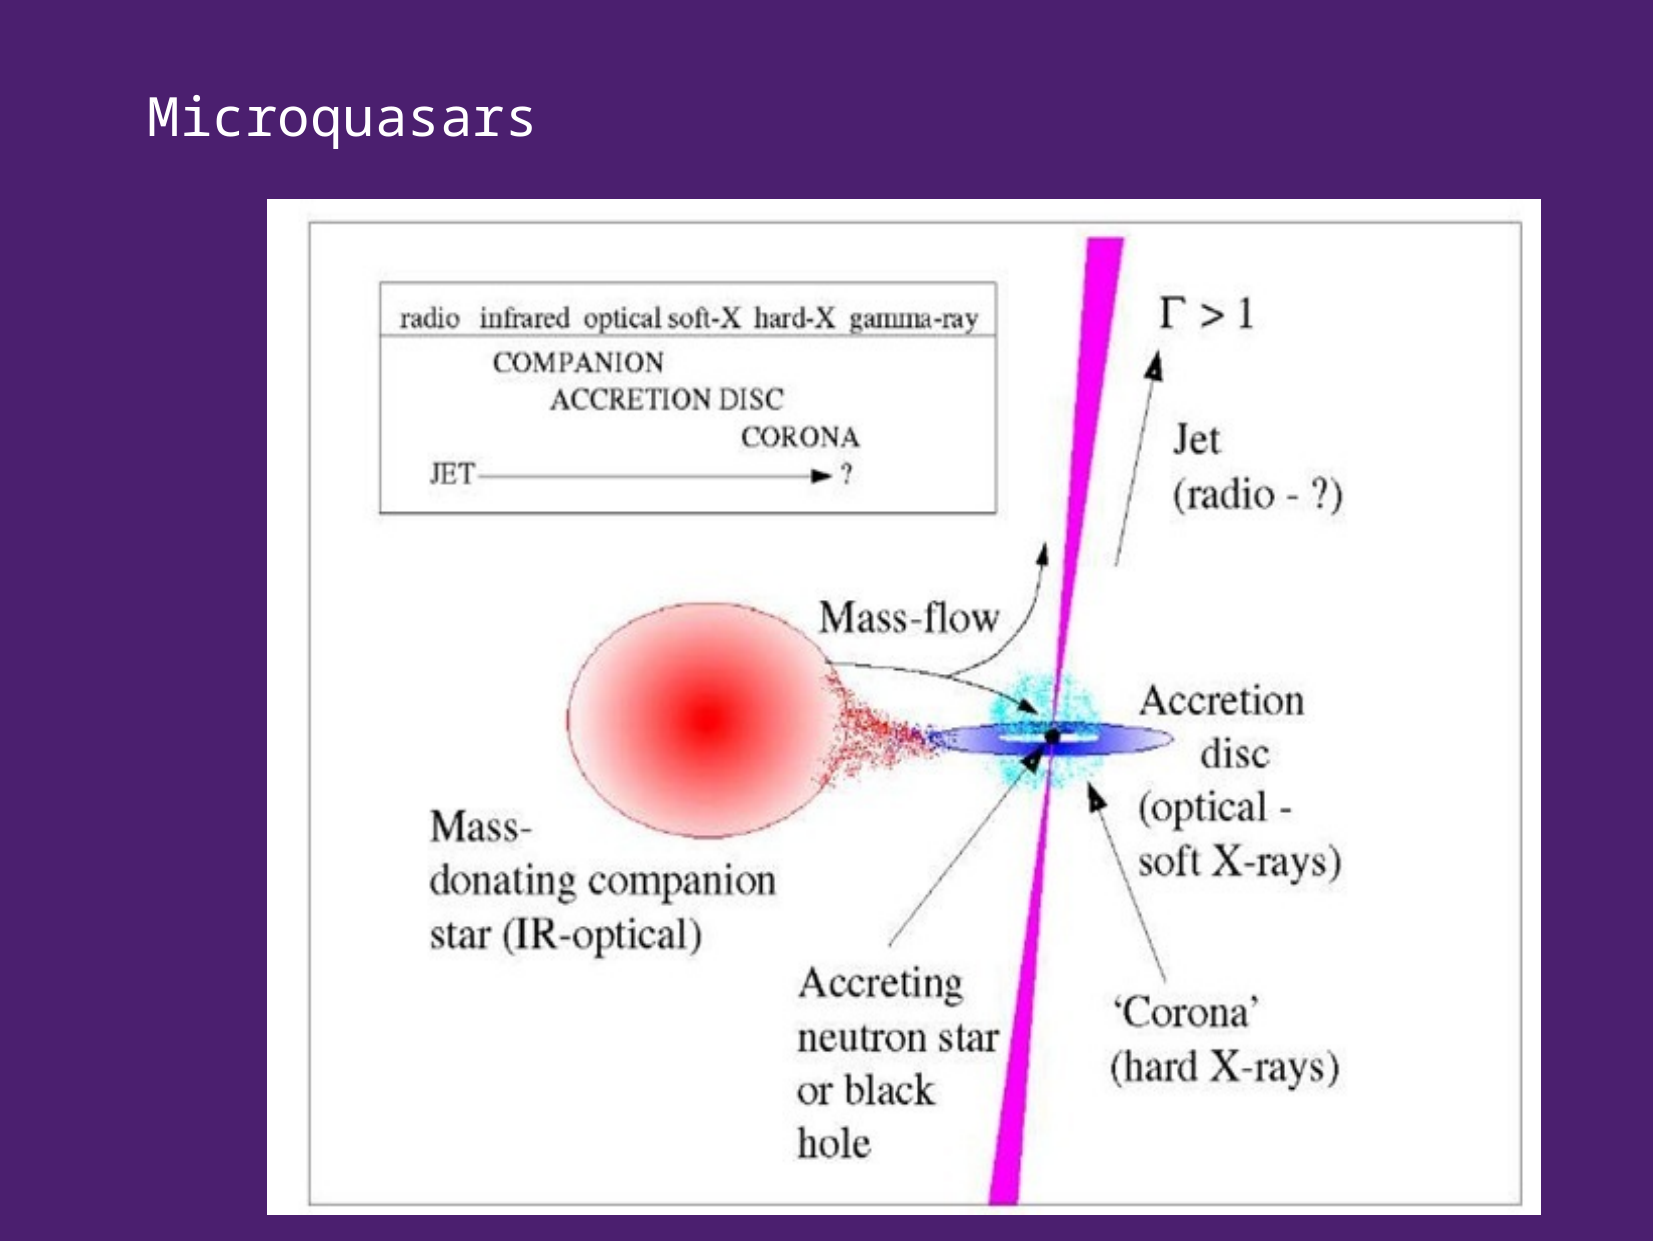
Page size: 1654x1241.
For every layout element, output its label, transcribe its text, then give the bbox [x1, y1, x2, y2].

title Microquasars [82, 49, 604, 181]
picture [267, 199, 1541, 1215]
